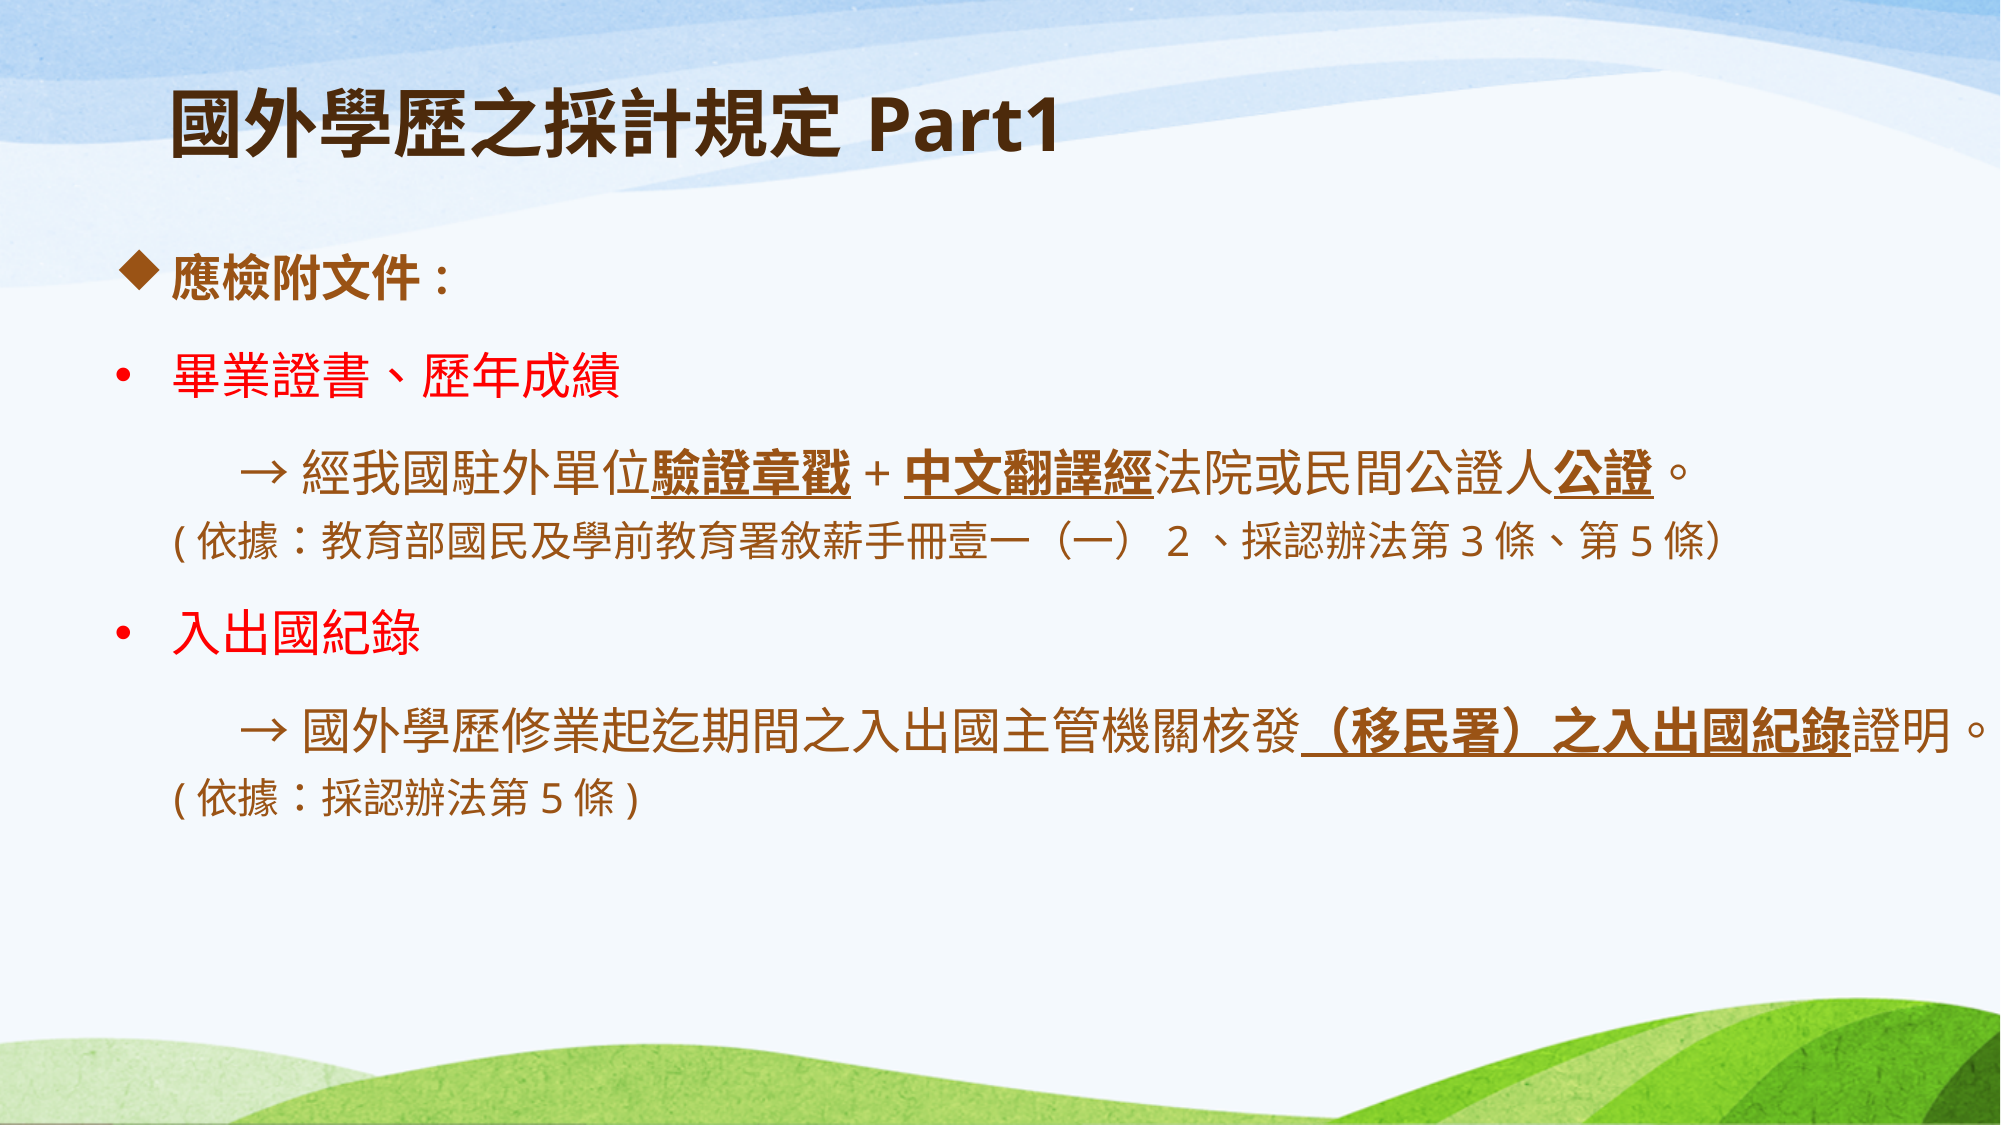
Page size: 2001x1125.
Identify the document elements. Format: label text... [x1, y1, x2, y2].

title 國外學歷之採計規定Part1 [153, 57, 1661, 179]
list 應檢附文件： 畢業證書、歷年成績 →經我國駐外單位驗證章戳+中文翻譯經法院或民間公證人公證。 (依據：教育部國民及學前教育署敘薪手冊壹一（一）2、採認辦法第3條、第5條） 入出國紀錄 →國外學歷修業起迄期間之入出國主管機關核發（移民署）之入出國紀錄證明。 (依據：採認辦法第5條) [99, 239, 1974, 1009]
picture [0, 0, 2001, 1125]
